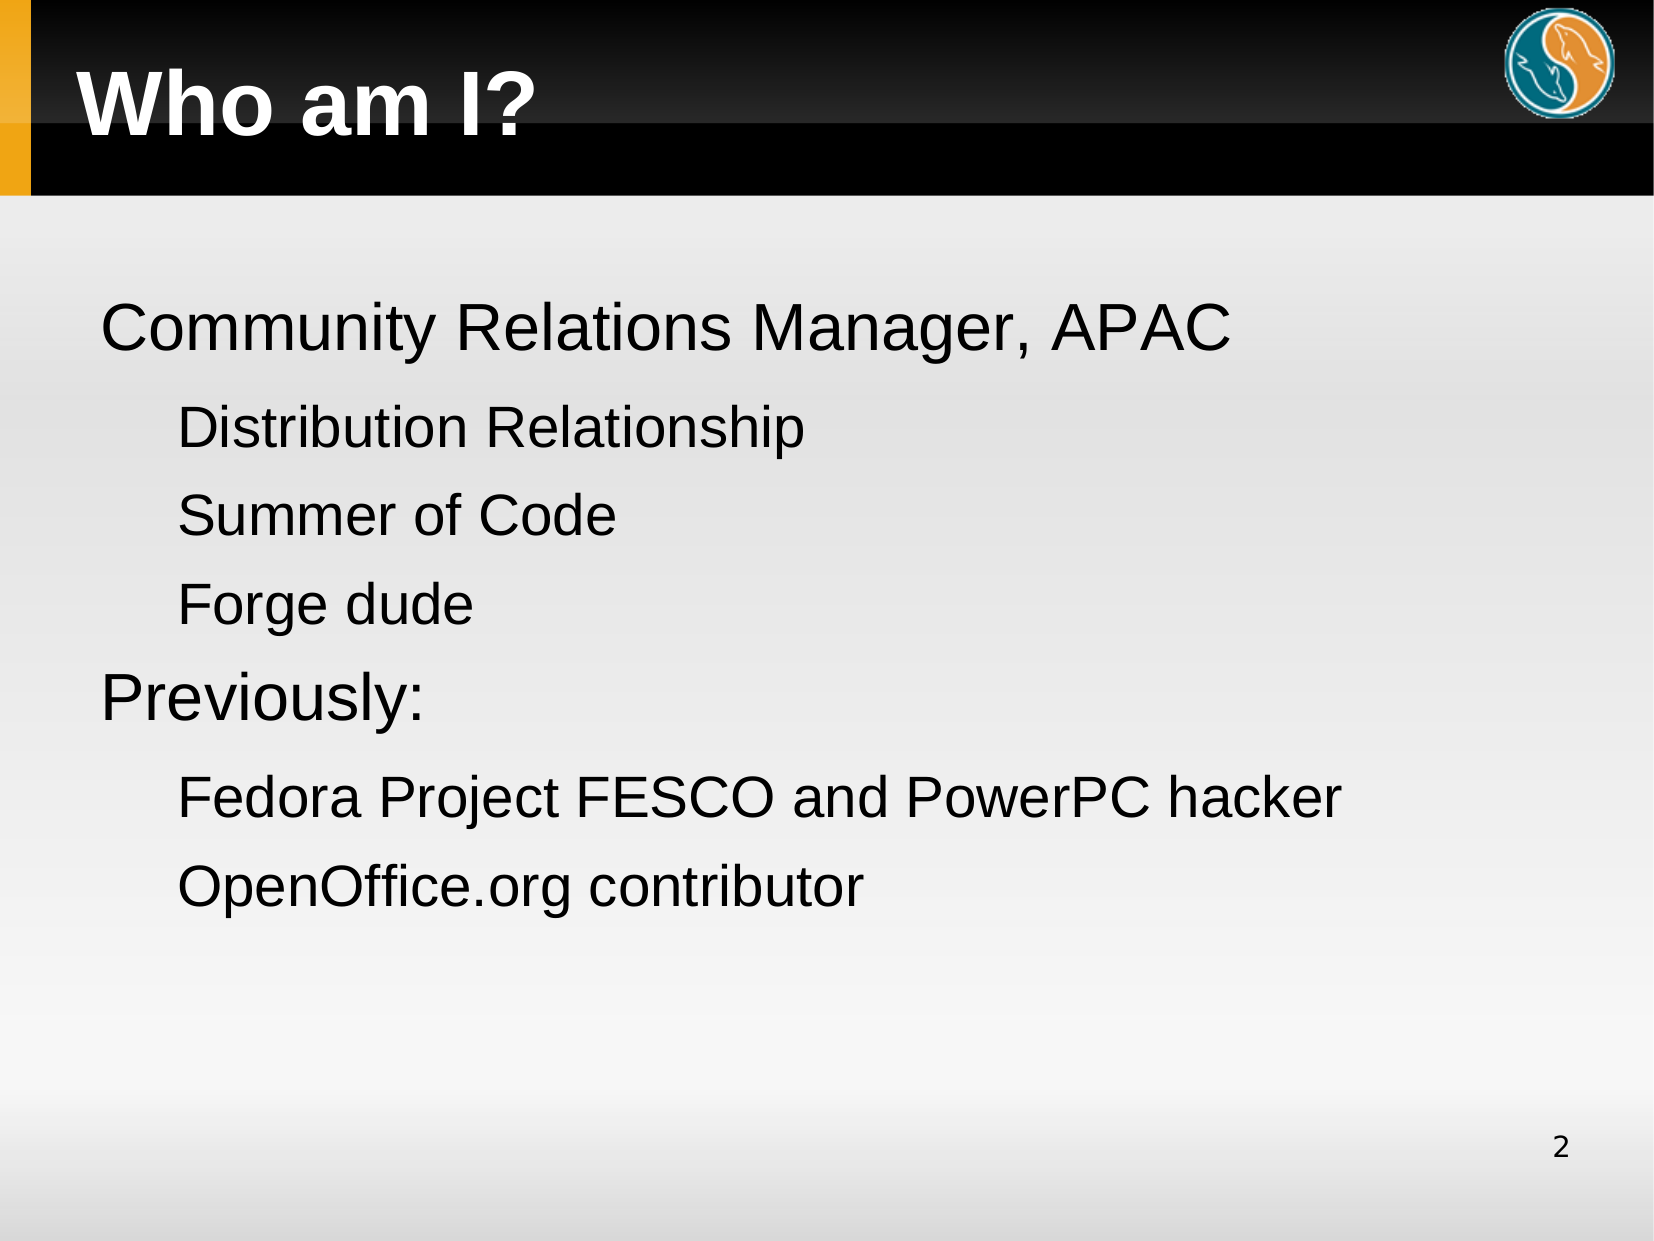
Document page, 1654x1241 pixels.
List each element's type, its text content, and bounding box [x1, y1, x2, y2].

list Community Relations Manager, APAC Distribution Relationship Summer of Code Forge dude Previously: Fedora Project FESCO and PowerPC hacker OpenOffice.org contributor [82, 290, 1571, 1094]
title Who am I? [76, 0, 1565, 208]
picture [0, 0, 1654, 1241]
